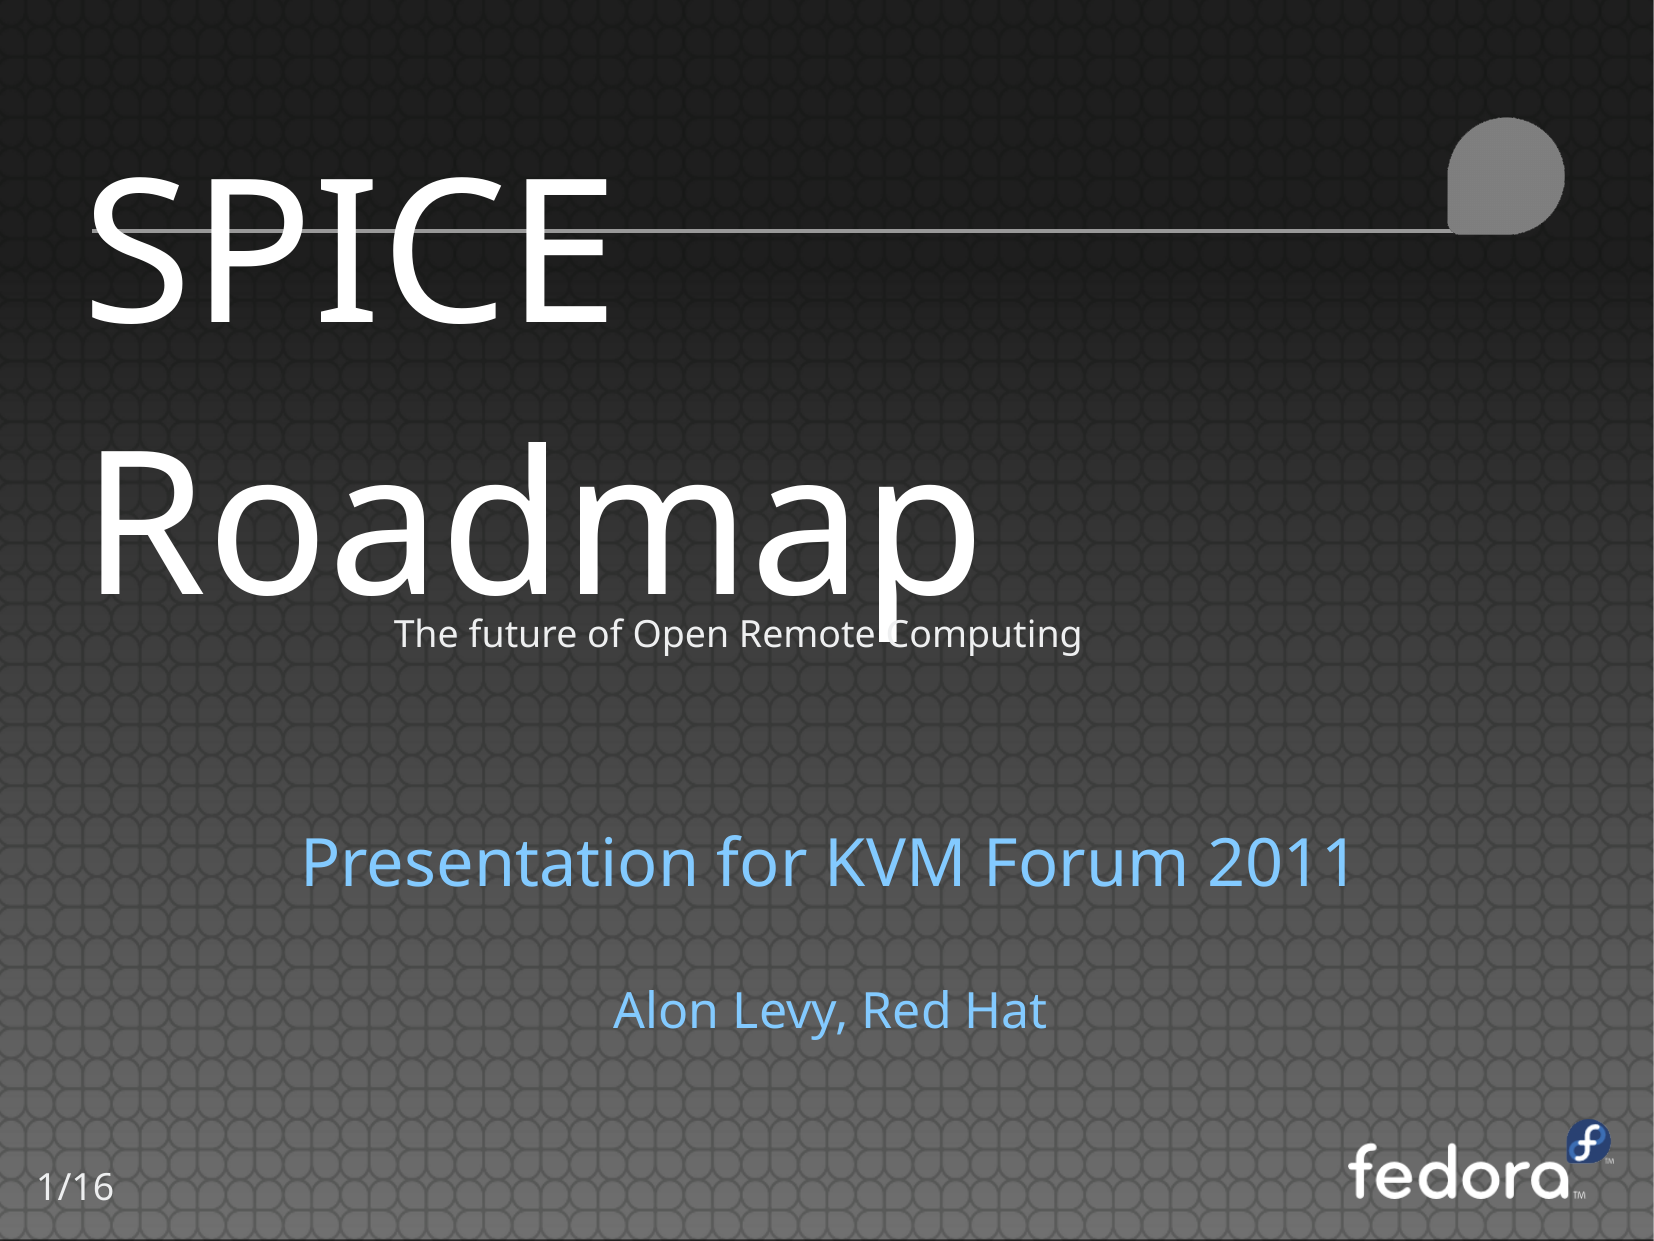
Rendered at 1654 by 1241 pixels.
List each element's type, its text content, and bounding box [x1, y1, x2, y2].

picture [0, 0, 1654, 1241]
subtitle Presentation for KVM Forum 2011 Alon Levy, Red Hat [86, 750, 1576, 1109]
text_box The future of Open Remote Computing [379, 600, 1139, 659]
title SPICE Roadmap [82, 49, 1571, 713]
